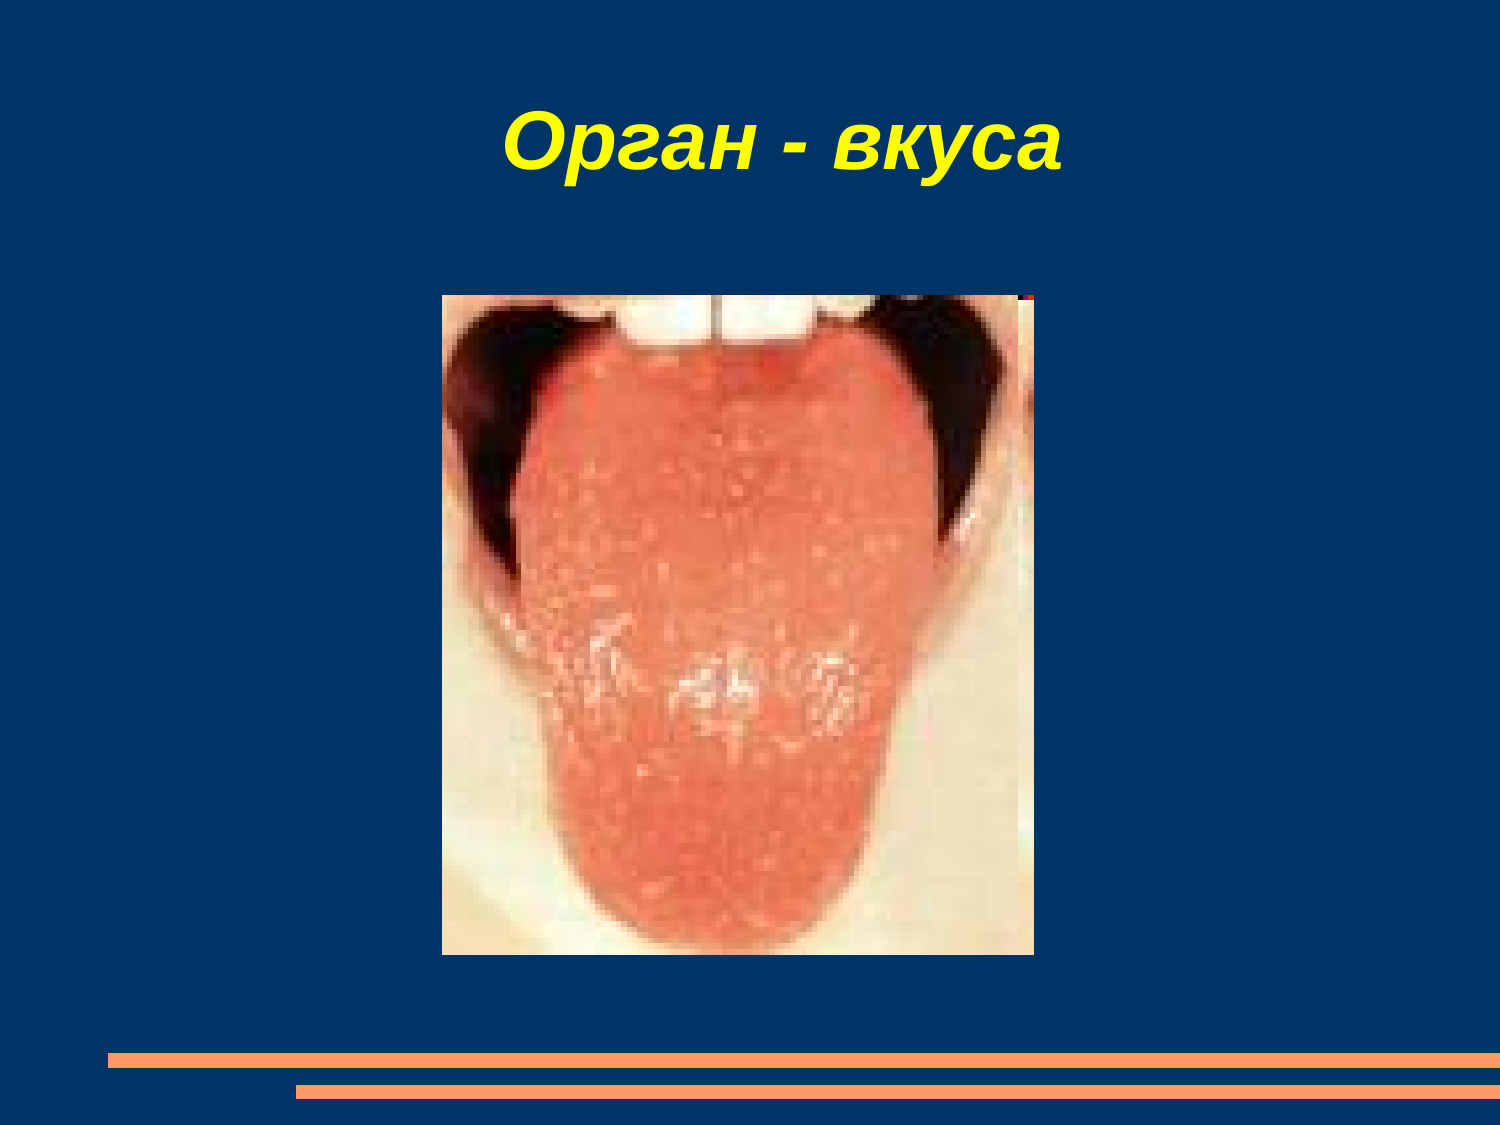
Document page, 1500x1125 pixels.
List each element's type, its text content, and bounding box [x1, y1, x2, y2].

title Орган - вкуса [501, 49, 1392, 223]
picture [442, 295, 1034, 955]
